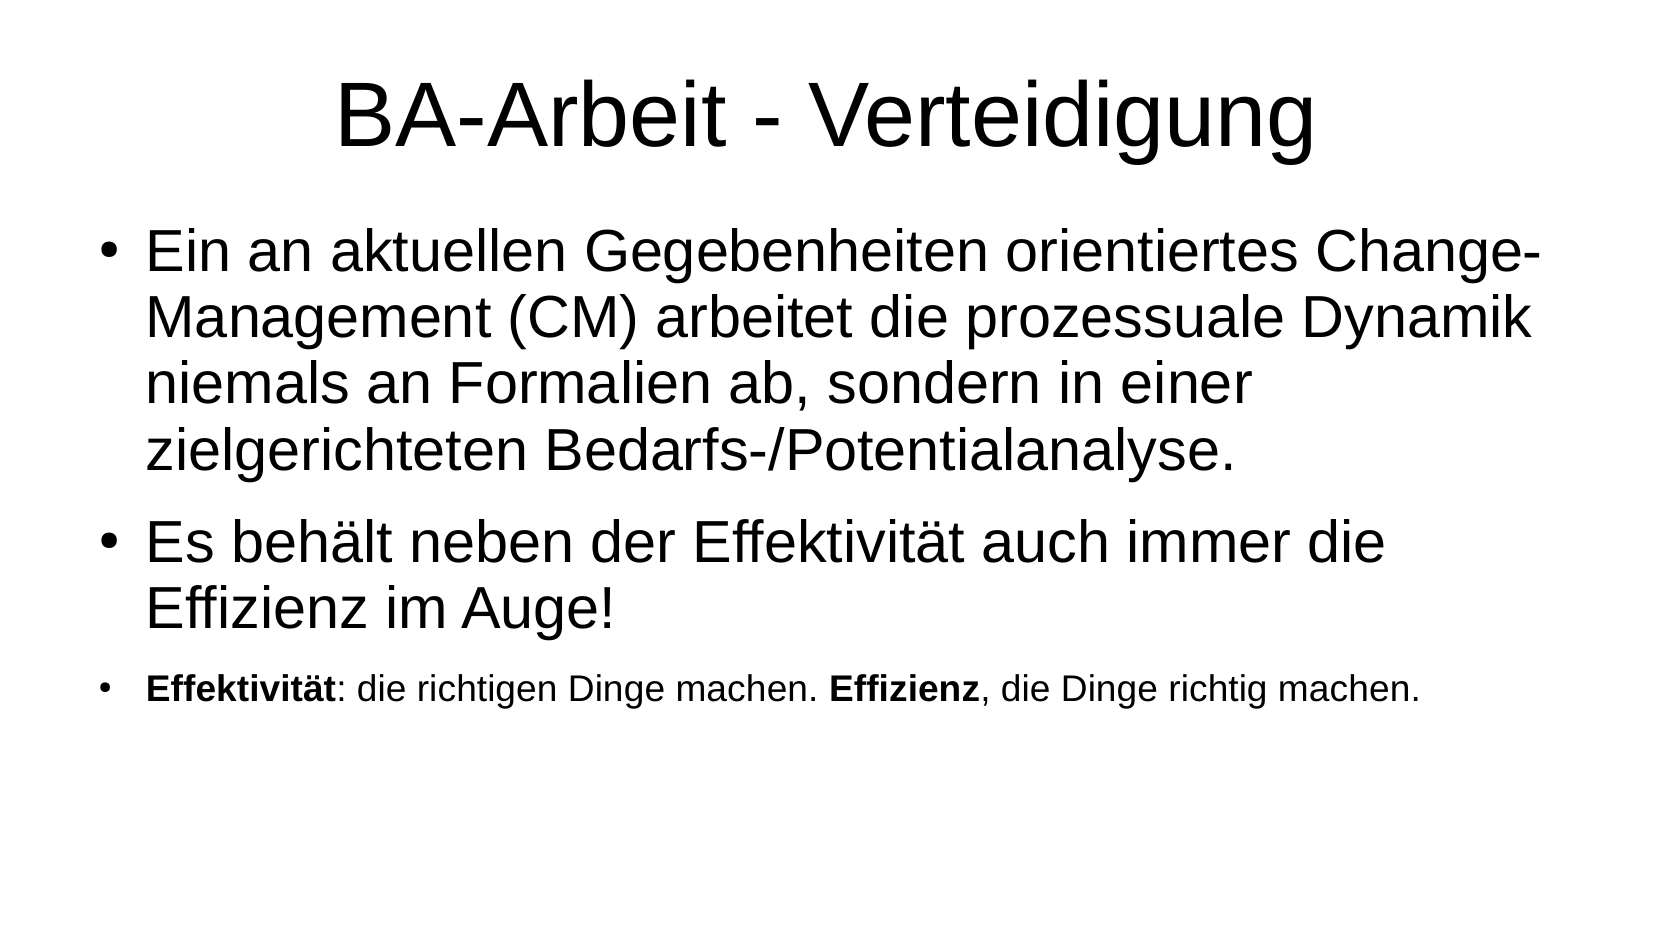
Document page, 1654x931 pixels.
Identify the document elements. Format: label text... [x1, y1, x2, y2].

list Ein an aktuellen Gegebenheiten orientiertes Change-Management (CM) arbeitet die prozessuale Dynamik niemals an Formalien ab, sondern in einer zielgerichteten Bedarfs-/Potentialanalyse. Es behält neben der Effektivität auch immer die Effizienz im Auge! Effektivität: die richtigen Dinge machen. Effizienz, die Dinge richtig machen. [82, 217, 1571, 758]
title BA-Arbeit - Verteidigung [82, 37, 1571, 193]
